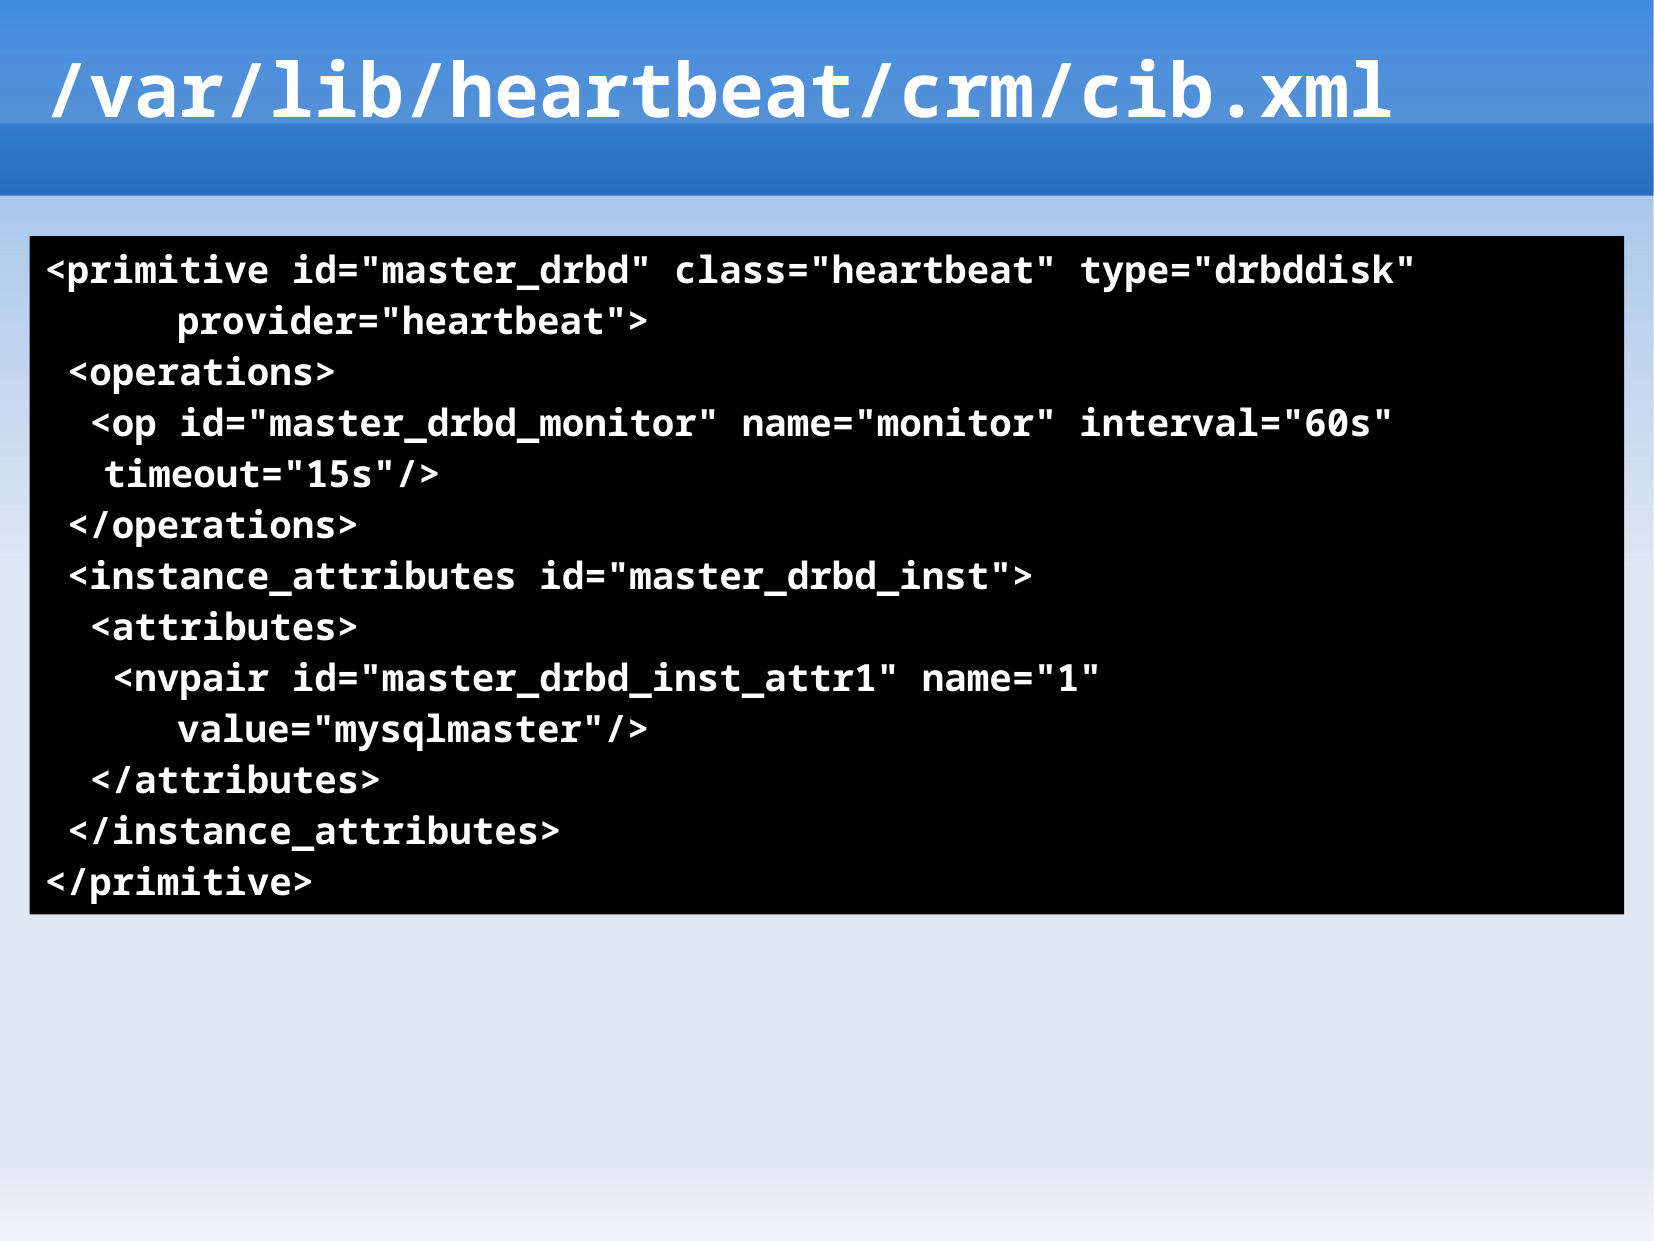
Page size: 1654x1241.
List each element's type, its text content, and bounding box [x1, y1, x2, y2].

picture [0, 0, 1654, 1241]
text_box /var/lib/heartbeat/crm/cib.xml [29, 29, 1625, 120]
text_box [47, 235, 1654, 320]
text_box <primitive id="master_drbd" class="heartbeat" type="drbddisk" provider="heartbeat"> <operations> <op id="master_drbd_monitor" name="monitor" interval="60s" timeout="15s"/> </operations> <instance_attributes id="master_drbd_inst"> <attributes> <nvpair id="master_drbd_inst_attr1" name="1" value="mysqlmaster"/> </attributes> </instance_attributes> </primitive> [29, 236, 1625, 739]
